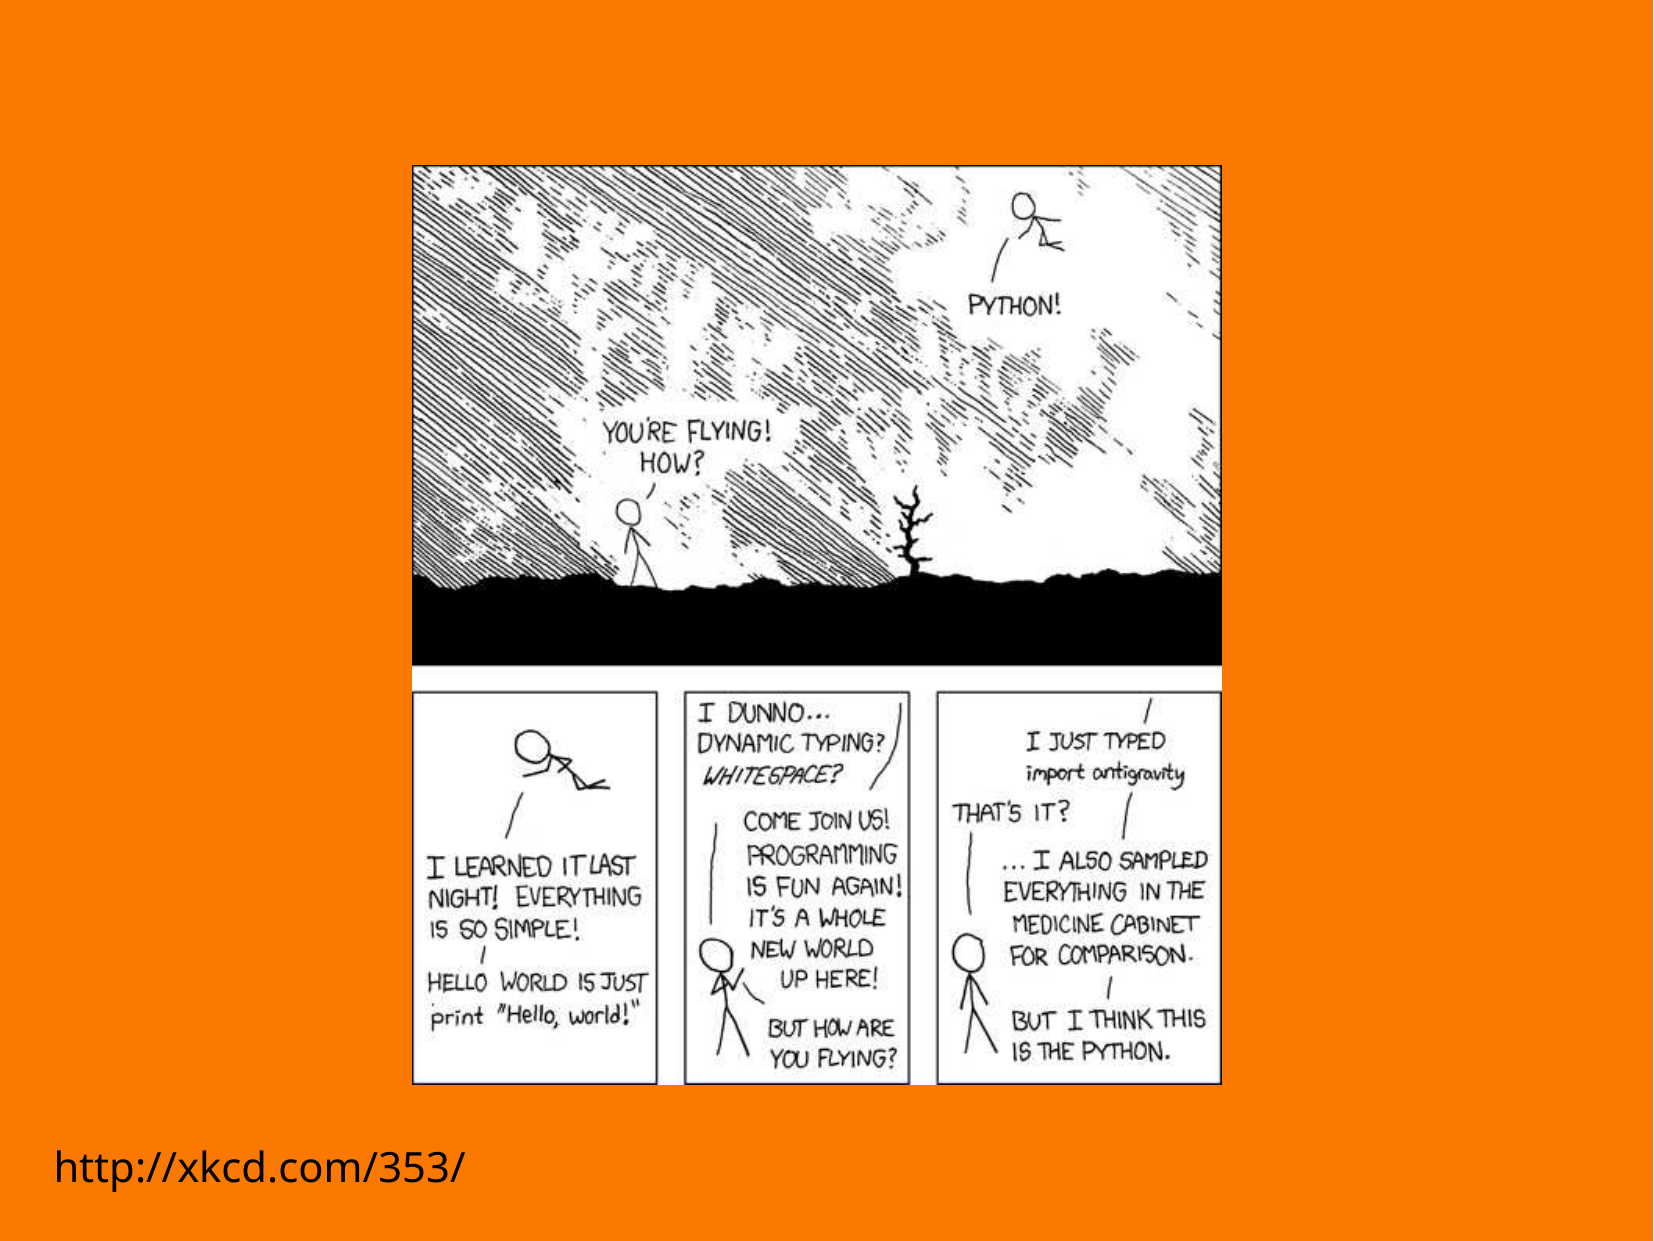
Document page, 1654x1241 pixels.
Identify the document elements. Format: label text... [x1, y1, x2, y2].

picture [412, 165, 1222, 1085]
text_box http://xkcd.com/353/ [38, 1130, 704, 1202]
